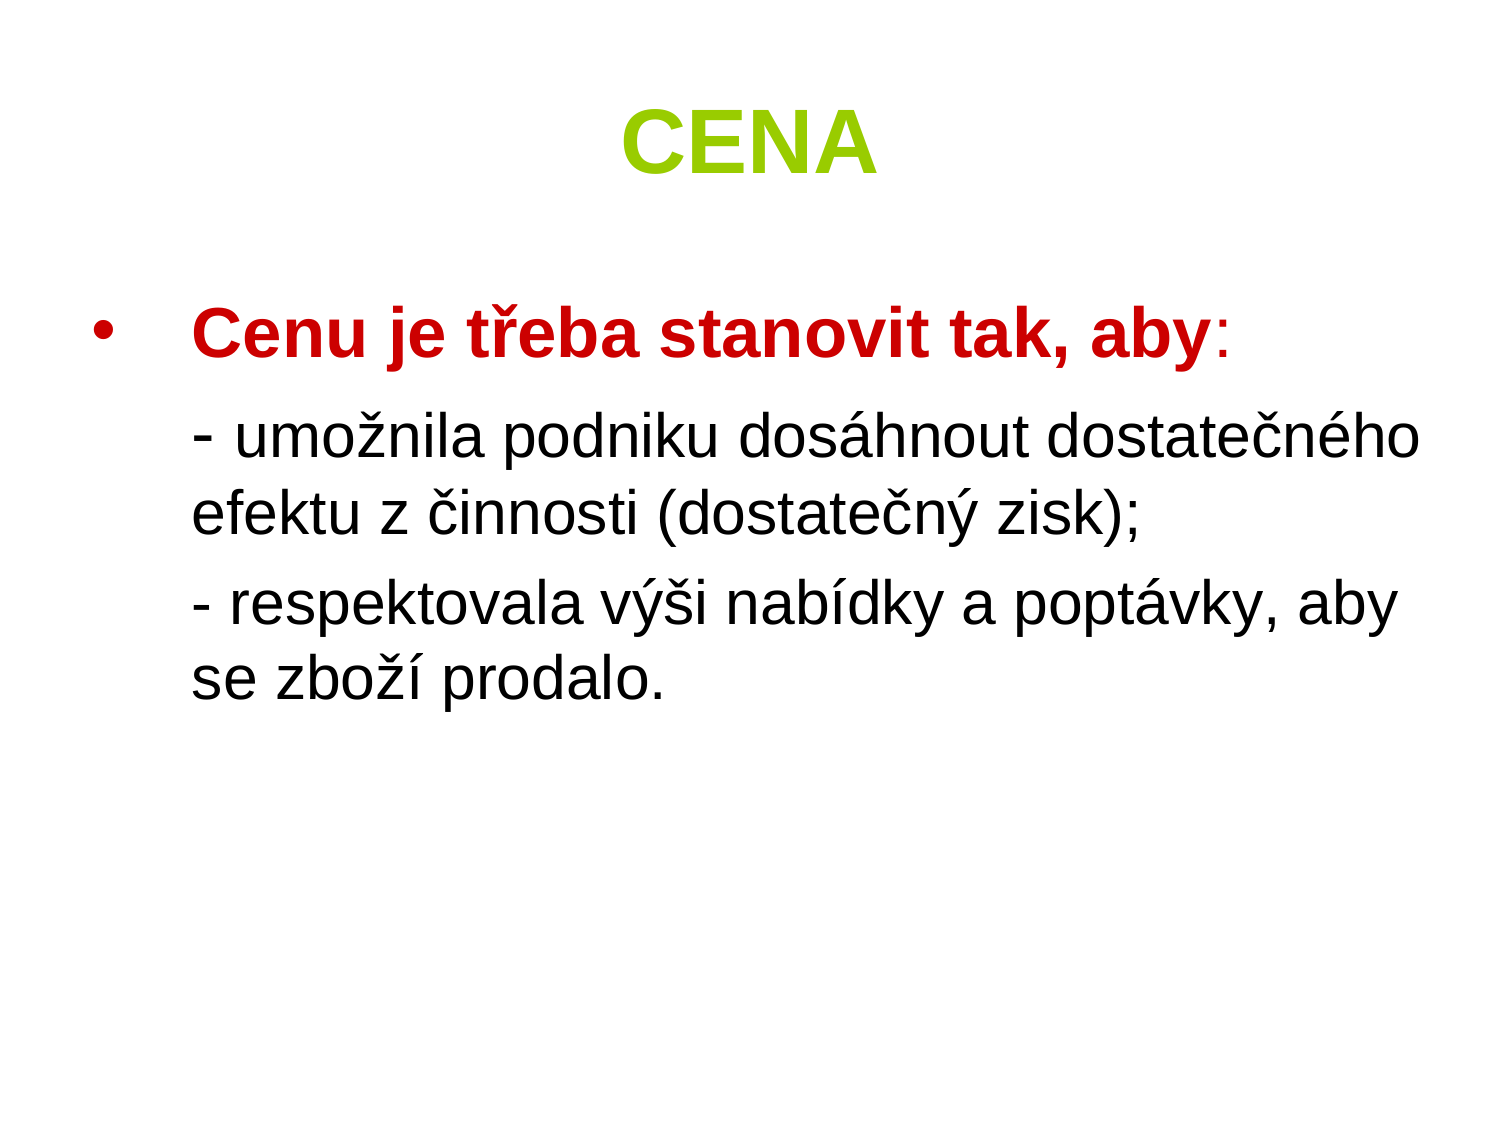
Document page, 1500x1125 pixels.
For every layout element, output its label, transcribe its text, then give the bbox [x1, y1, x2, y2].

list Cenu je třeba stanovit tak, aby: - umožnila podniku dosáhnout dostatečného efektu z činnosti (dostatečný zisk); - respektovala výši nabídky a poptávky, aby se zboží prodalo. [76, 278, 1459, 992]
title CENA [75, 42, 1426, 231]
